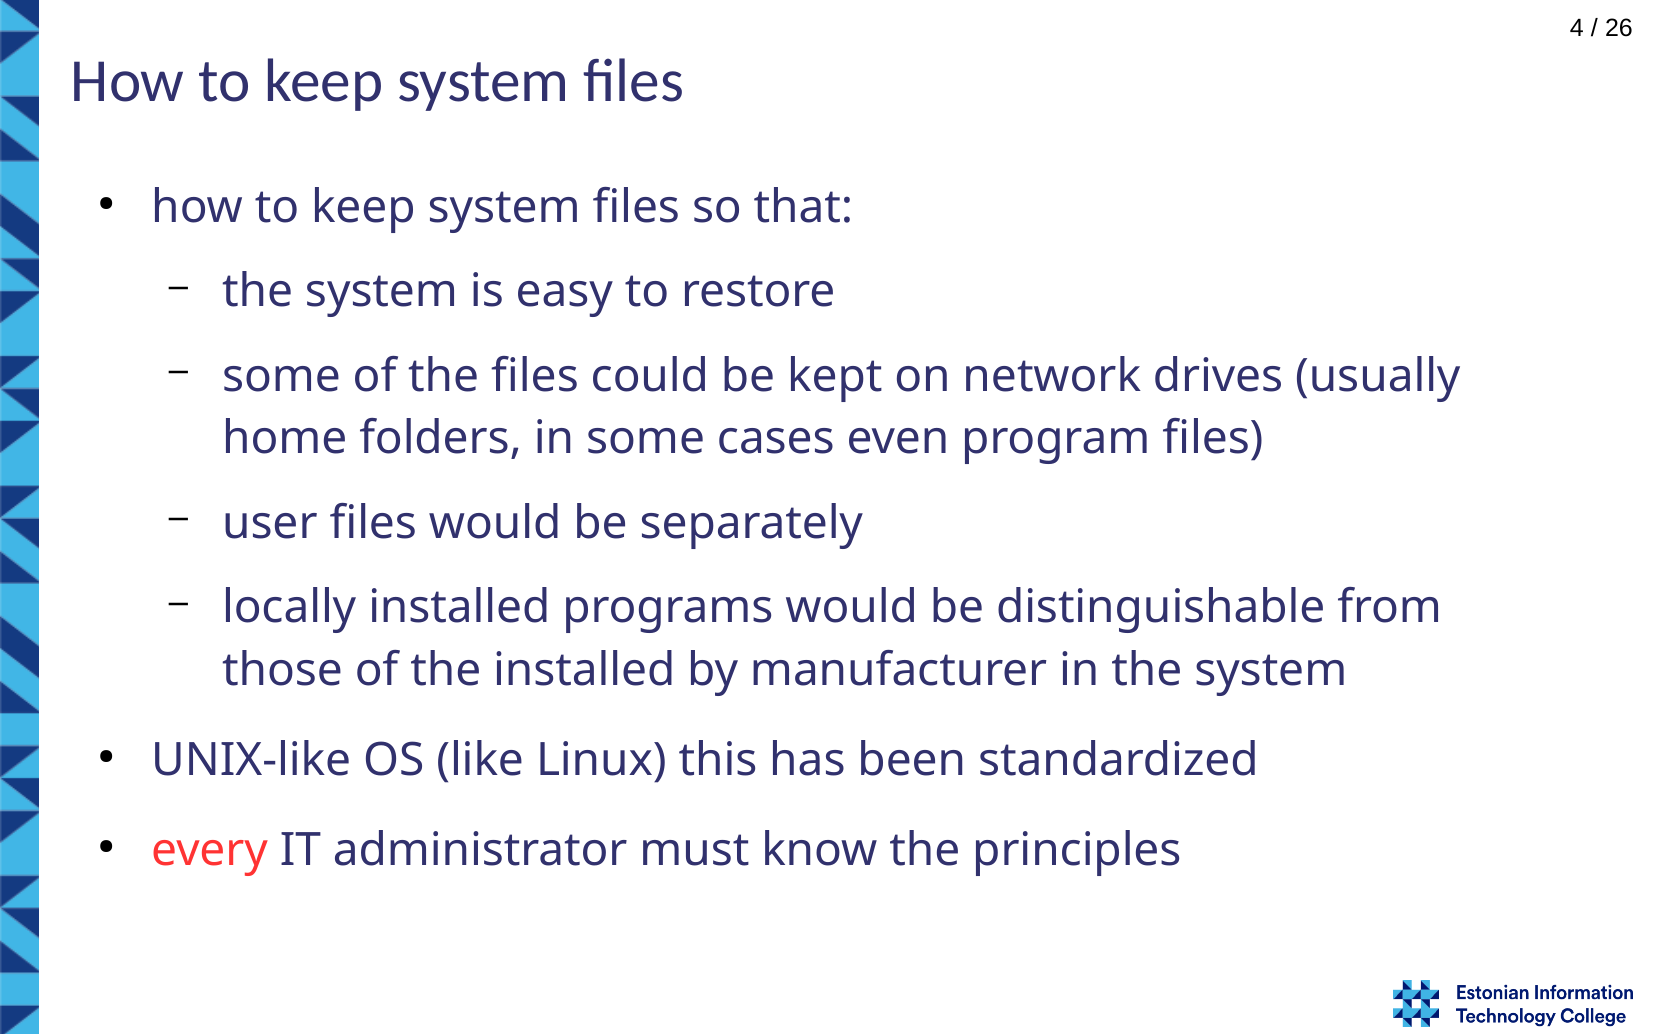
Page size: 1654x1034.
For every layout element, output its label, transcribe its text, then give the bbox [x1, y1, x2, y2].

title How to keep system files [70, 50, 1630, 122]
list how to keep system files so that: the system is easy to restore some of the files could be kept on network drives (usually home folders, in some cases even program files) user files would be separately locally installed programs would be distinguishable from those of the installed by manufacturer in the system UNIX-like OS (like Linux) this has been standardized every IT administrator must know the principles [80, 172, 1536, 916]
picture [1393, 980, 1633, 1027]
